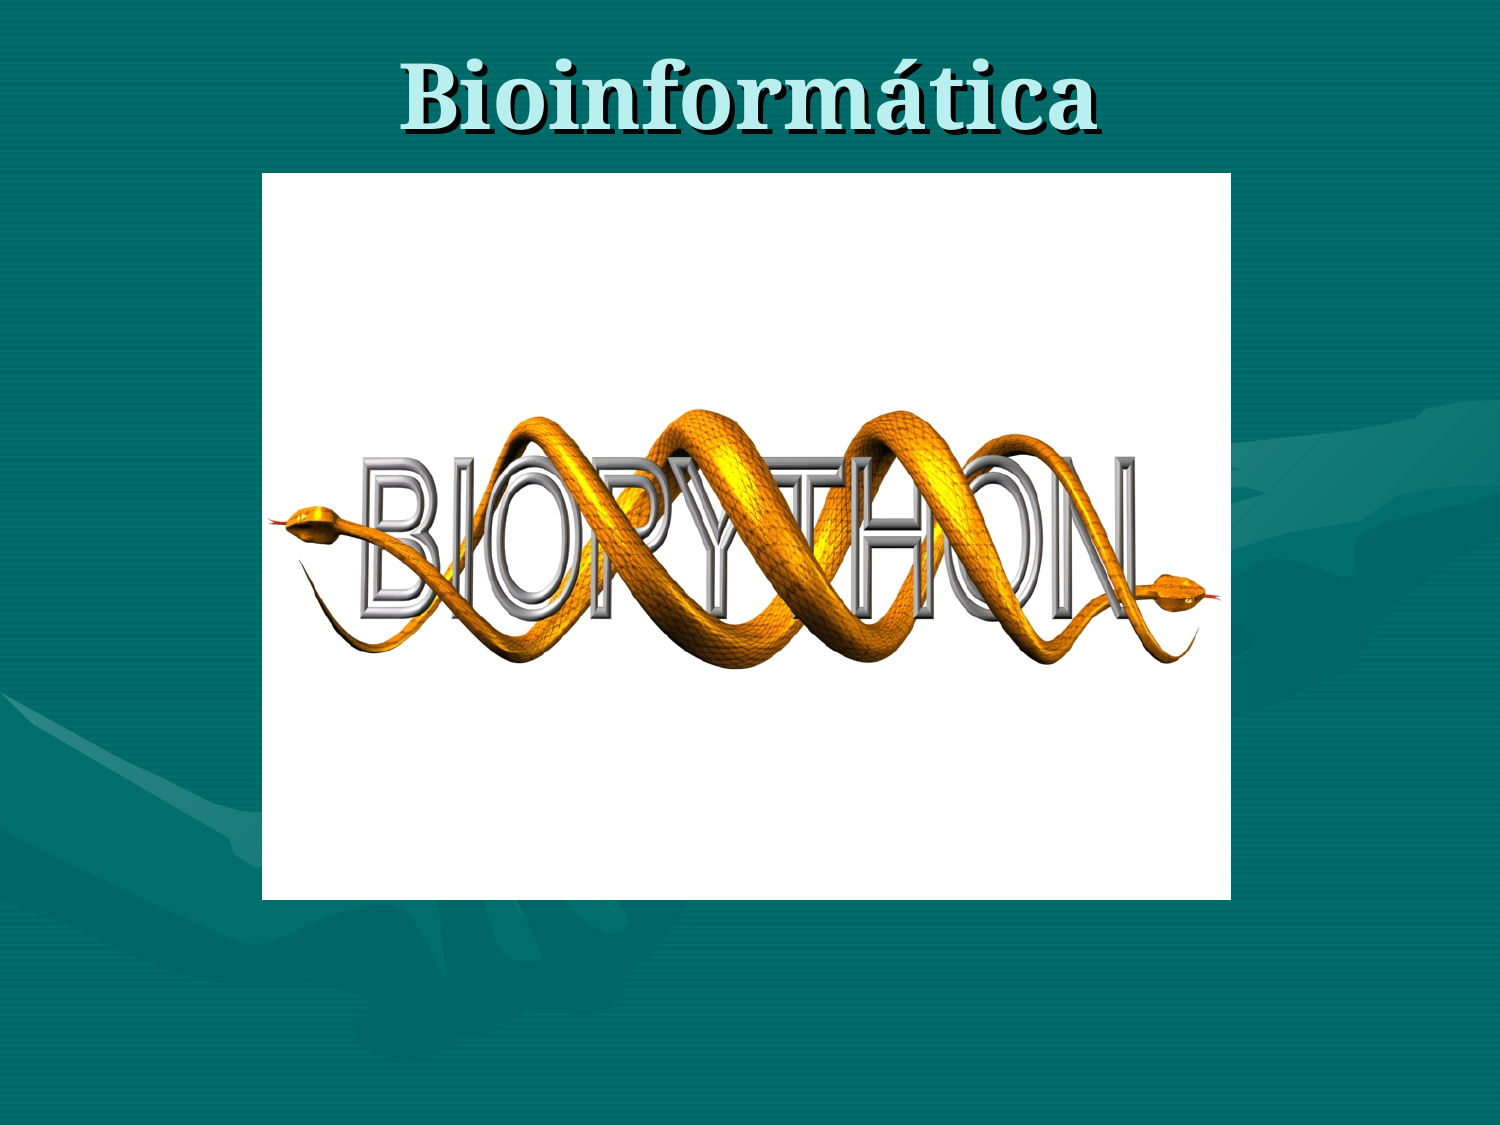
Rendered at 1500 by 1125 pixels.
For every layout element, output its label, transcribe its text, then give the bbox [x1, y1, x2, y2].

title Bioinformática [75, 0, 1426, 188]
picture [0, 0, 1500, 1125]
